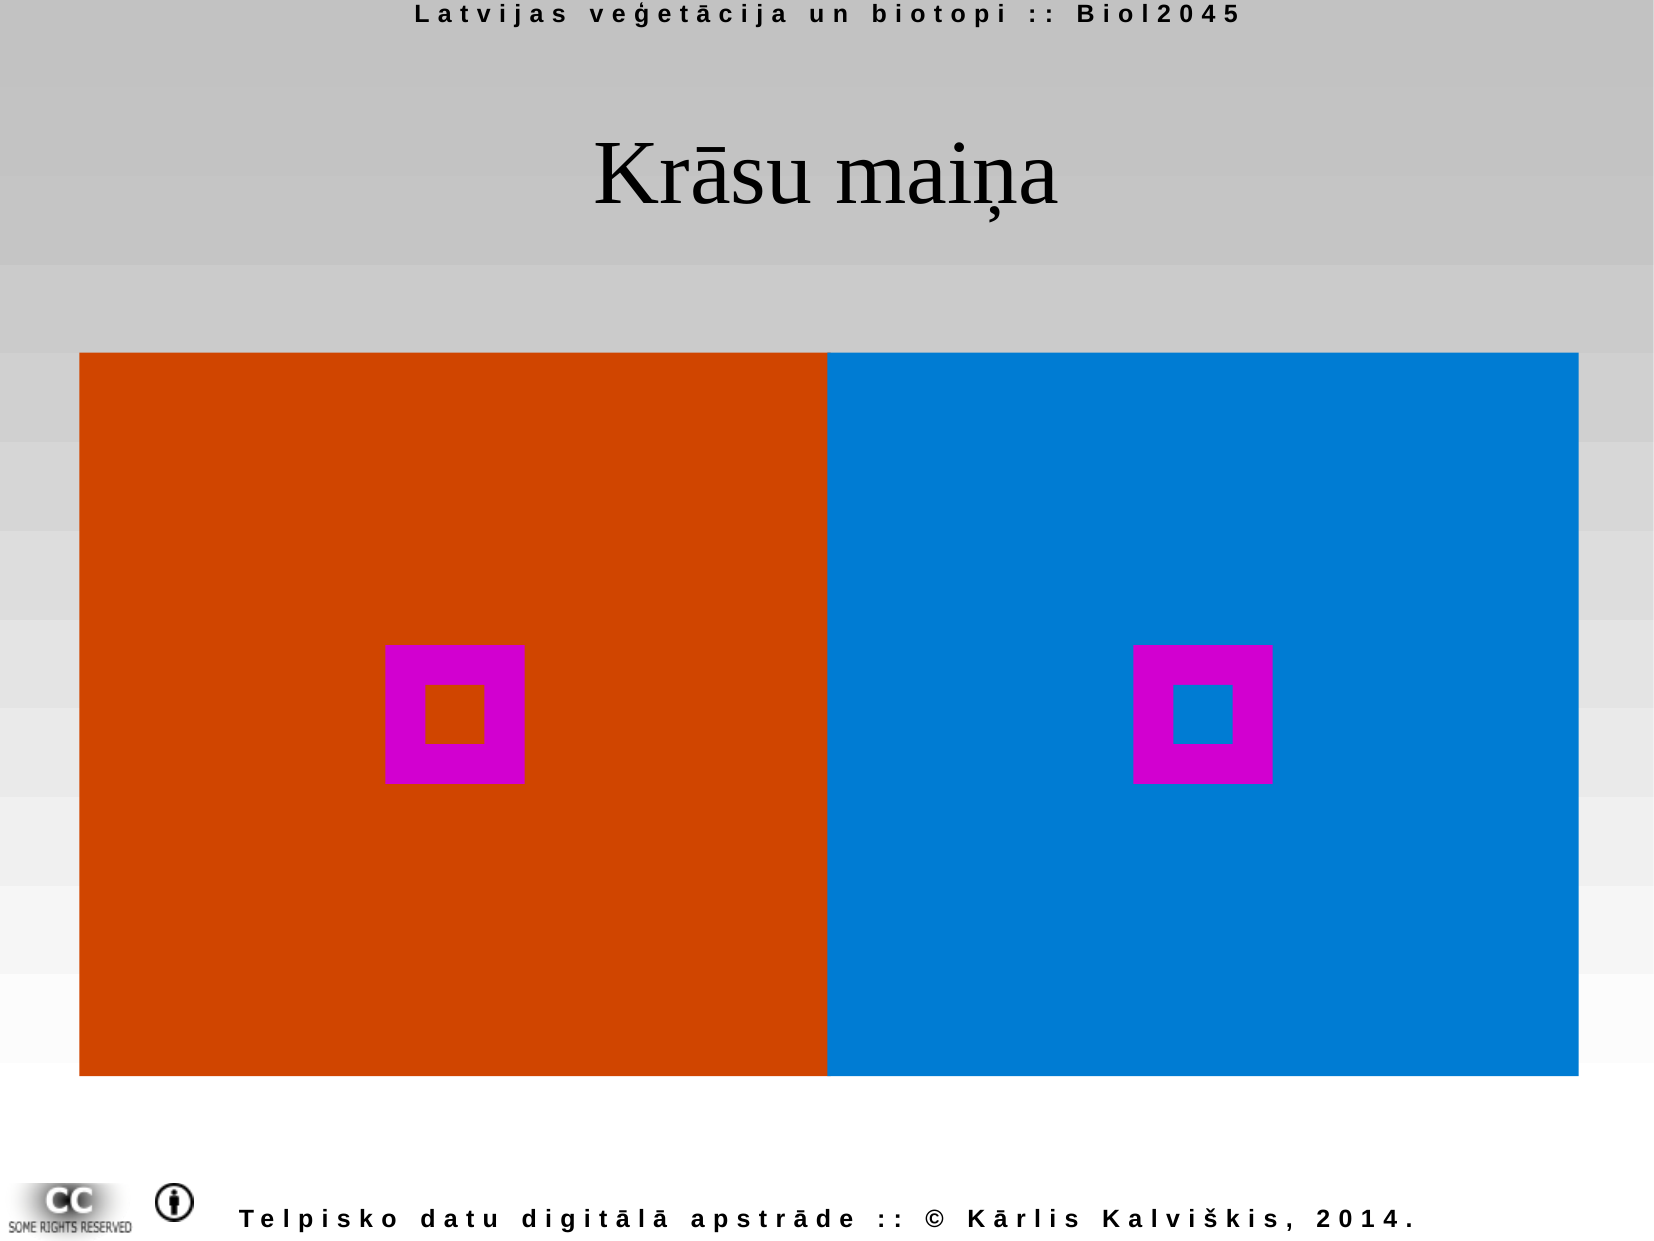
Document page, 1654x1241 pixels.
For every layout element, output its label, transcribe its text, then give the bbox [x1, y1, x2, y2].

picture [0, 0, 1654, 1241]
text_box [79, 352, 1579, 1077]
title Krāsu maiņa [29, 49, 1625, 296]
